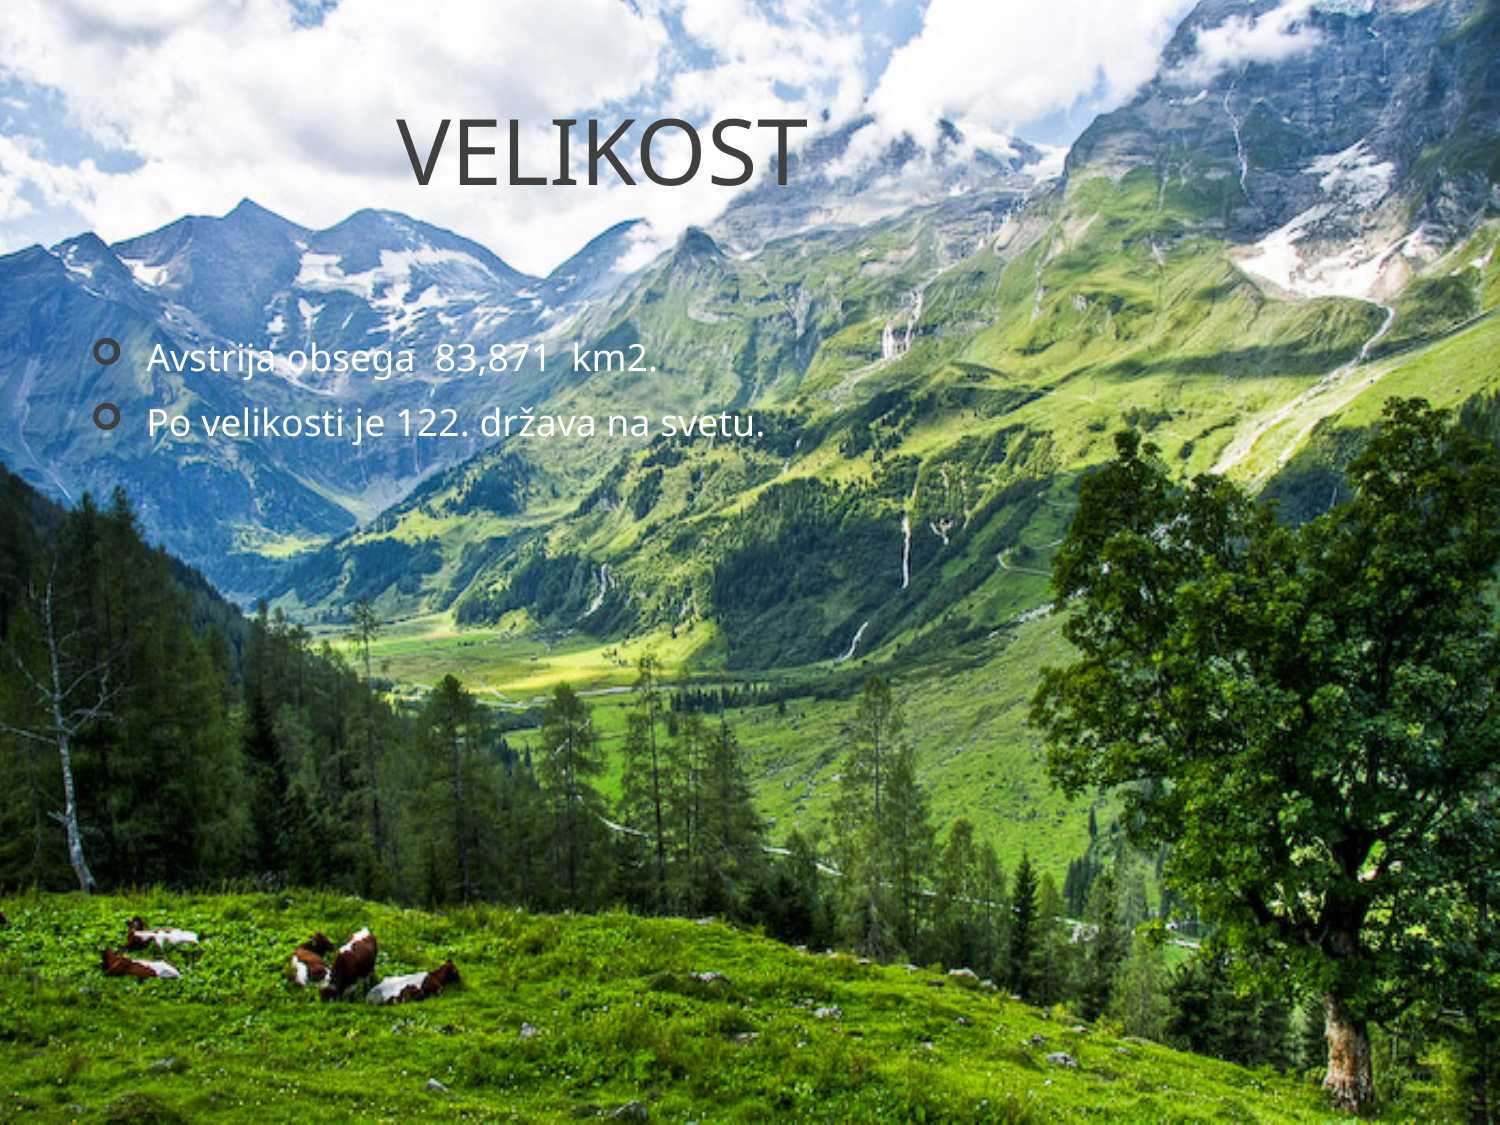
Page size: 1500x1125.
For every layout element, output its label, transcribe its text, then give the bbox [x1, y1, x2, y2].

picture [0, 0, 1500, 1125]
list Avstrija obsega 83,871 km2. Po velikosti je 122. država na svetu. [75, 262, 1425, 516]
title VELIKOST [0, 54, 1002, 243]
